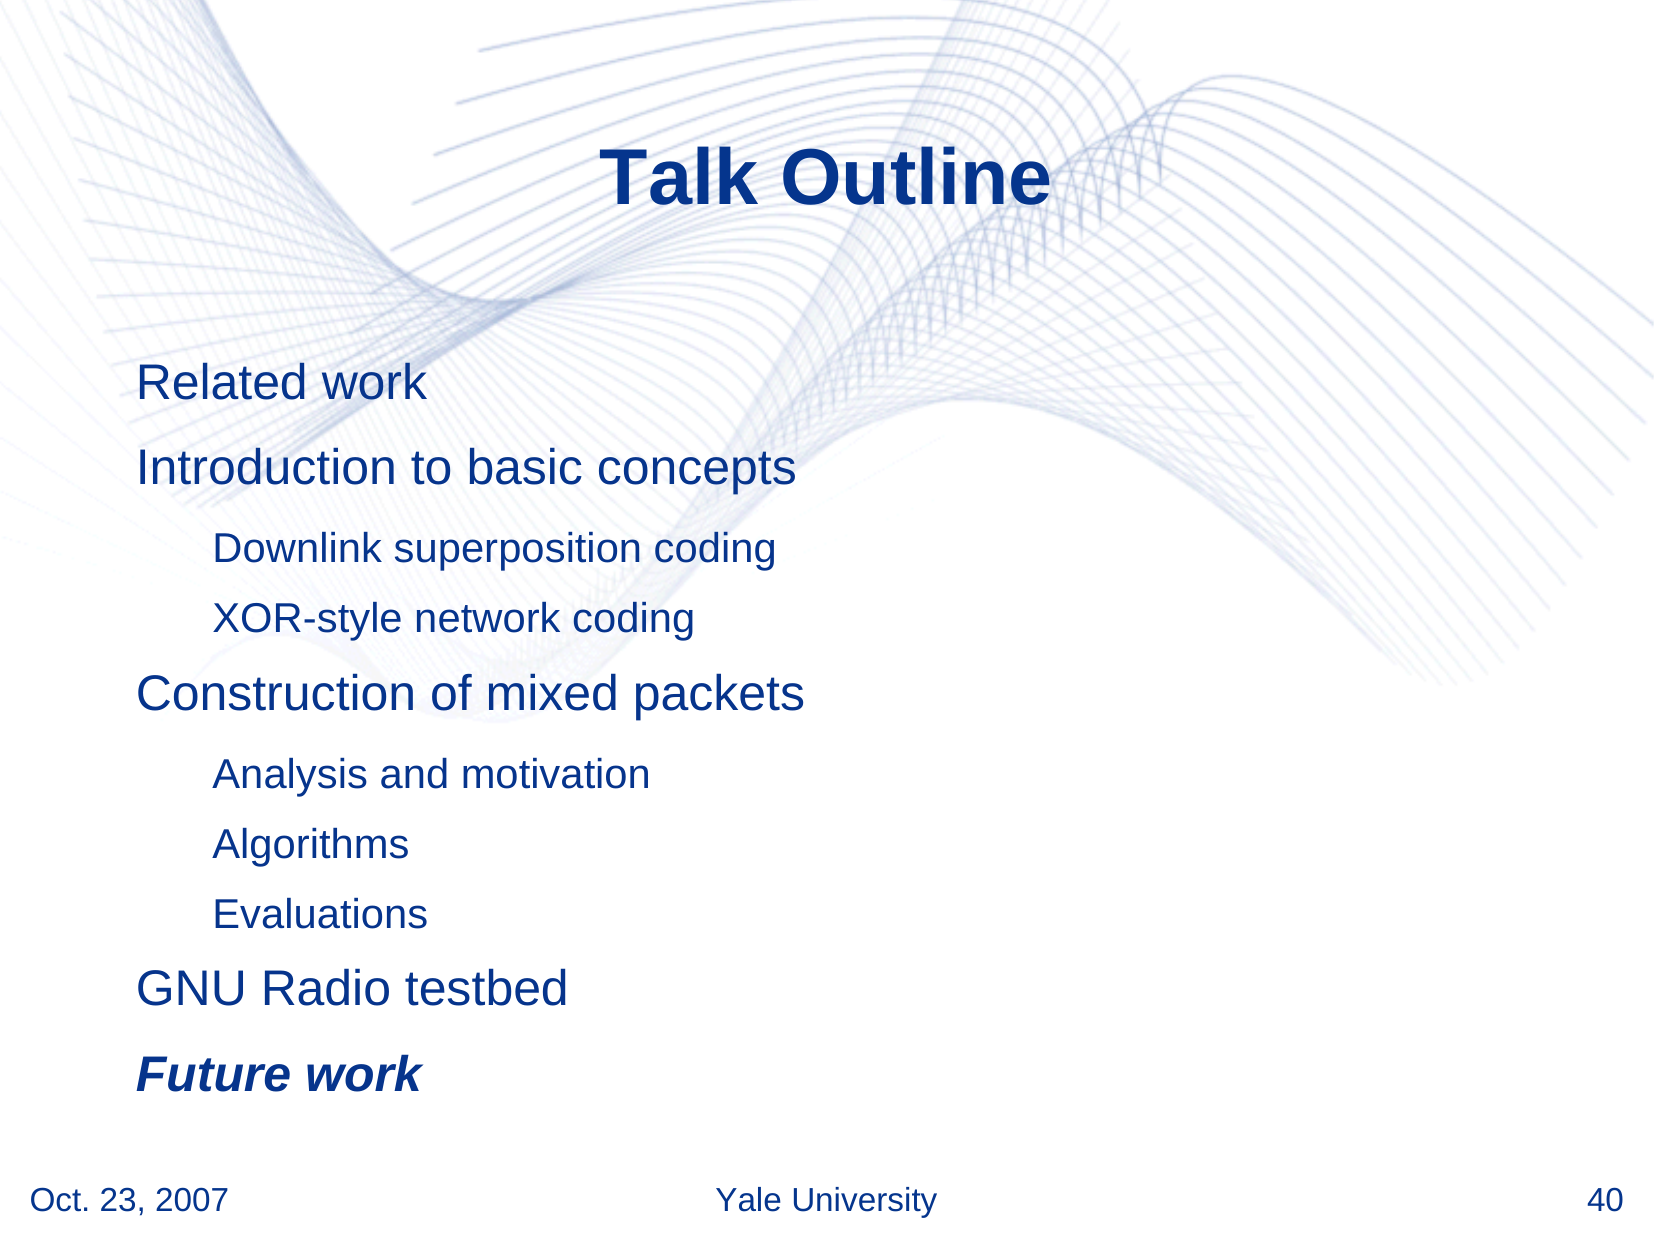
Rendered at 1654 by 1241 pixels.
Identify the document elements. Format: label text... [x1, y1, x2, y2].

picture [0, 0, 1654, 1241]
title Talk Outline [118, 66, 1536, 288]
list Related work Introduction to basic concepts Downlink superposition coding XOR-style network coding Construction of mixed packets Analysis and motivation Algorithms Evaluations GNU Radio testbed Future work [118, 354, 1536, 1108]
